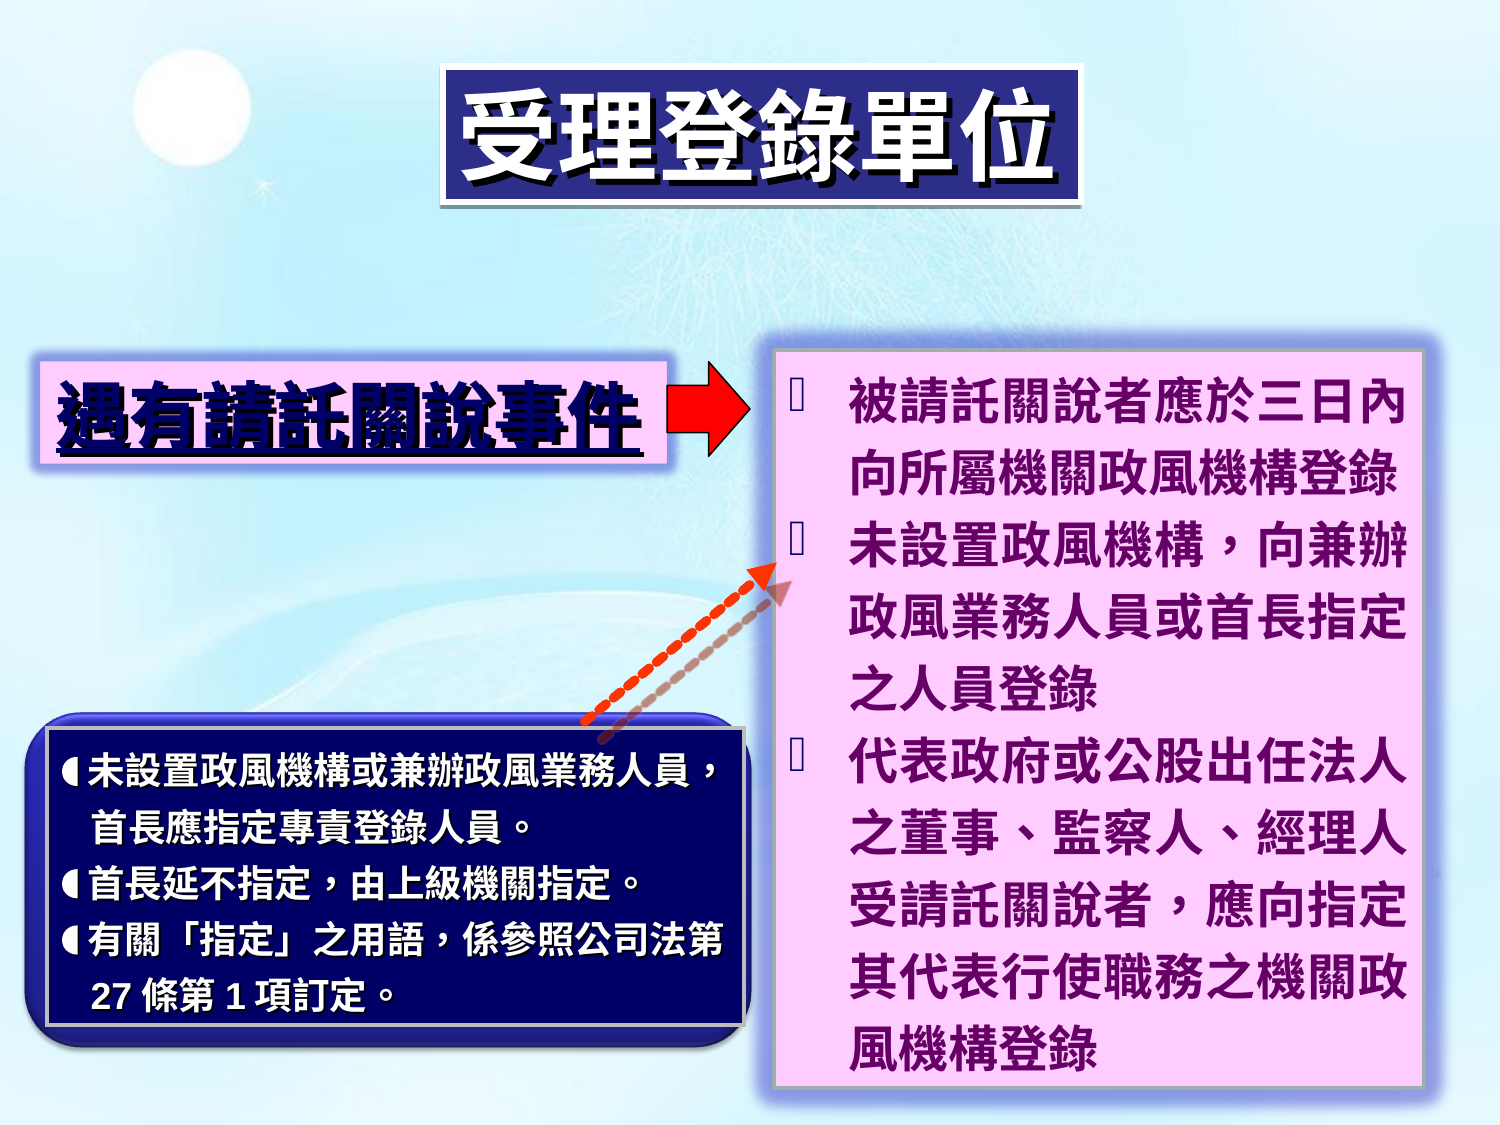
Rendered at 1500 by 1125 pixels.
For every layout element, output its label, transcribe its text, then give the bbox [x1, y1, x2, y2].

text_box 被請託關說者應於三日內向所屬機關政風機構登錄 未設置政風機構，向兼辦政風業務人員或首長指定之人員登錄 代表政府或公股出任法人之董事、監察人、經理人受請託關說者，應向指定其代表行使職務之機關政風機構登錄 [773, 349, 1424, 1086]
text_box 未設置政風機構或兼辦政風業務人員，首長應指定專責登錄人員。 首長延不指定，由上級機關指定。 有關「指定」之用語，係參照公司法第27條第1項訂定。 [46, 728, 745, 1025]
picture [0, 0, 1500, 1125]
text_box 遇有請託關說事件 [41, 361, 668, 465]
text_box [667, 361, 751, 457]
text_box 受理登錄單位 [442, 66, 1081, 202]
